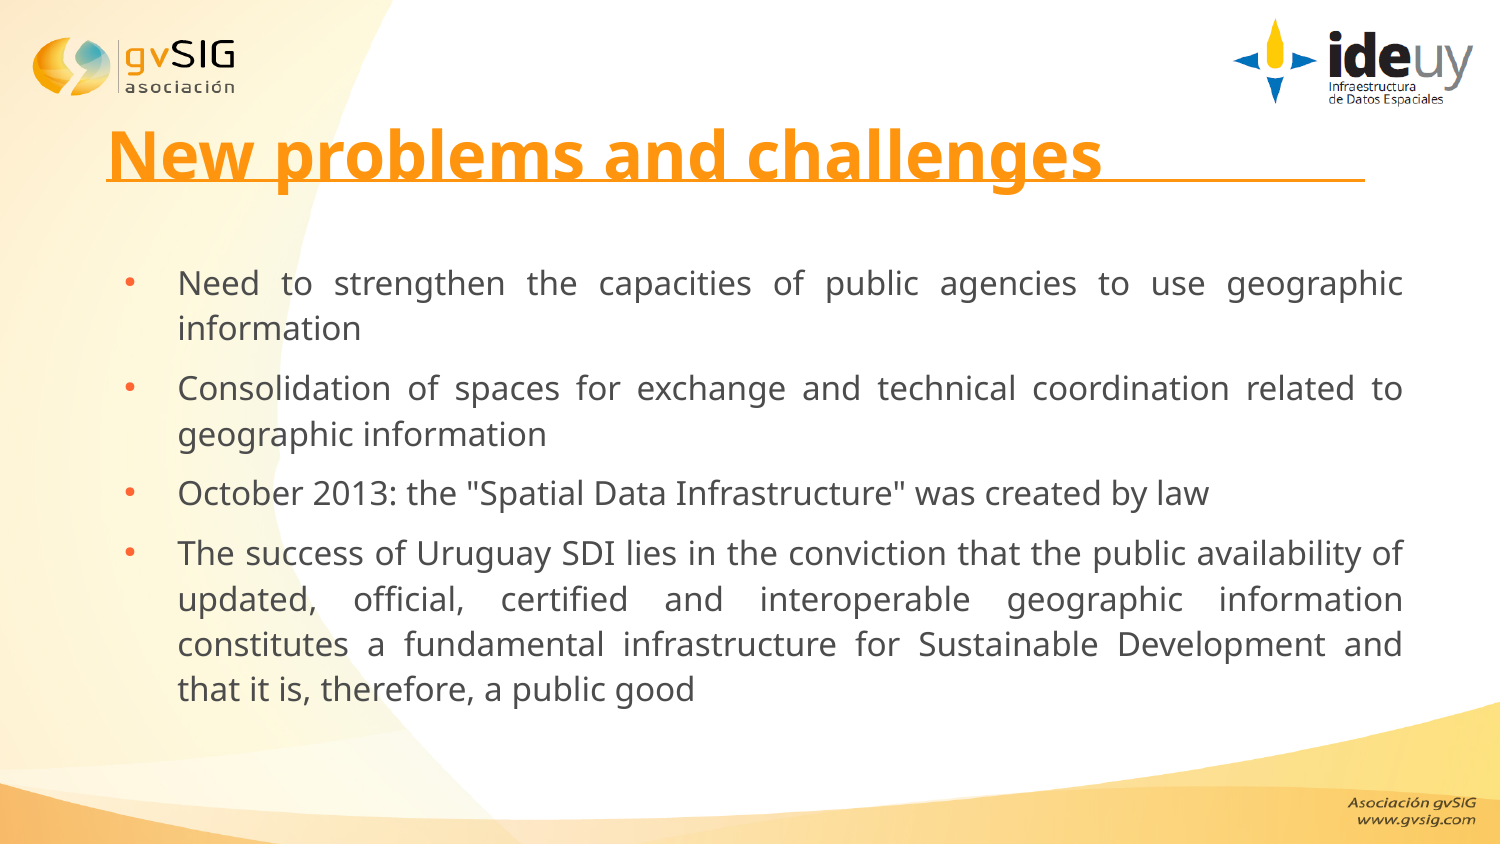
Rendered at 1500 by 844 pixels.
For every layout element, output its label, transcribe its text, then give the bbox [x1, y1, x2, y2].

list Need to strengthen the capacities of public agencies to use geographic information Consolidation of spaces for exchange and technical coordination related to geographic information October 2013: the "Spatial Data Infrastructure" was created by law The success of Uruguay SDI lies in the conviction that the public availability of updated, official, certified and interoperable geographic information constitutes a fundamental infrastructure for Sustainable Development and that it is, therefore, a public good [106, 194, 1406, 766]
title New problems and challenges [106, 115, 1457, 193]
picture [0, 0, 1500, 844]
